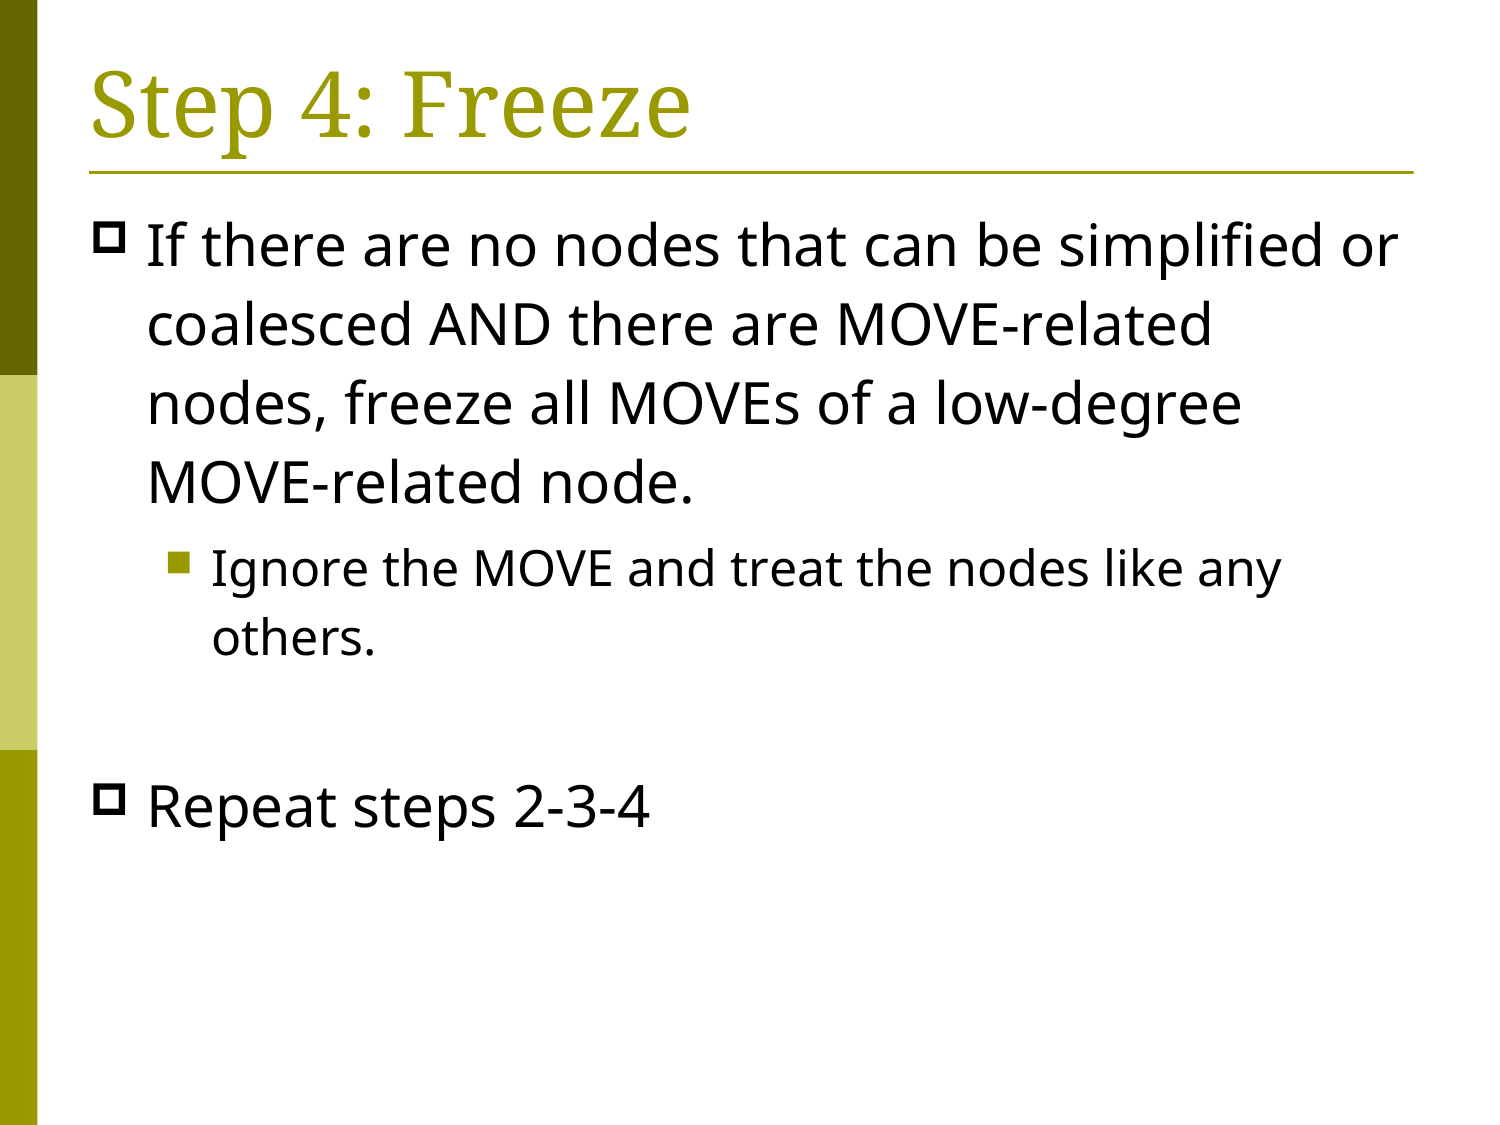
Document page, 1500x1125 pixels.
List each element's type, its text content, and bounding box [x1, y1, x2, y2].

title Step 4: Freeze [75, 45, 1426, 173]
list If there are no nodes that can be simplified or coalesced AND there are MOVE-related nodes, freeze all MOVEs of a low-degree MOVE-related node. Ignore the MOVE and treat the nodes like any others. Repeat steps 2-3-4 [75, 196, 1426, 1006]
